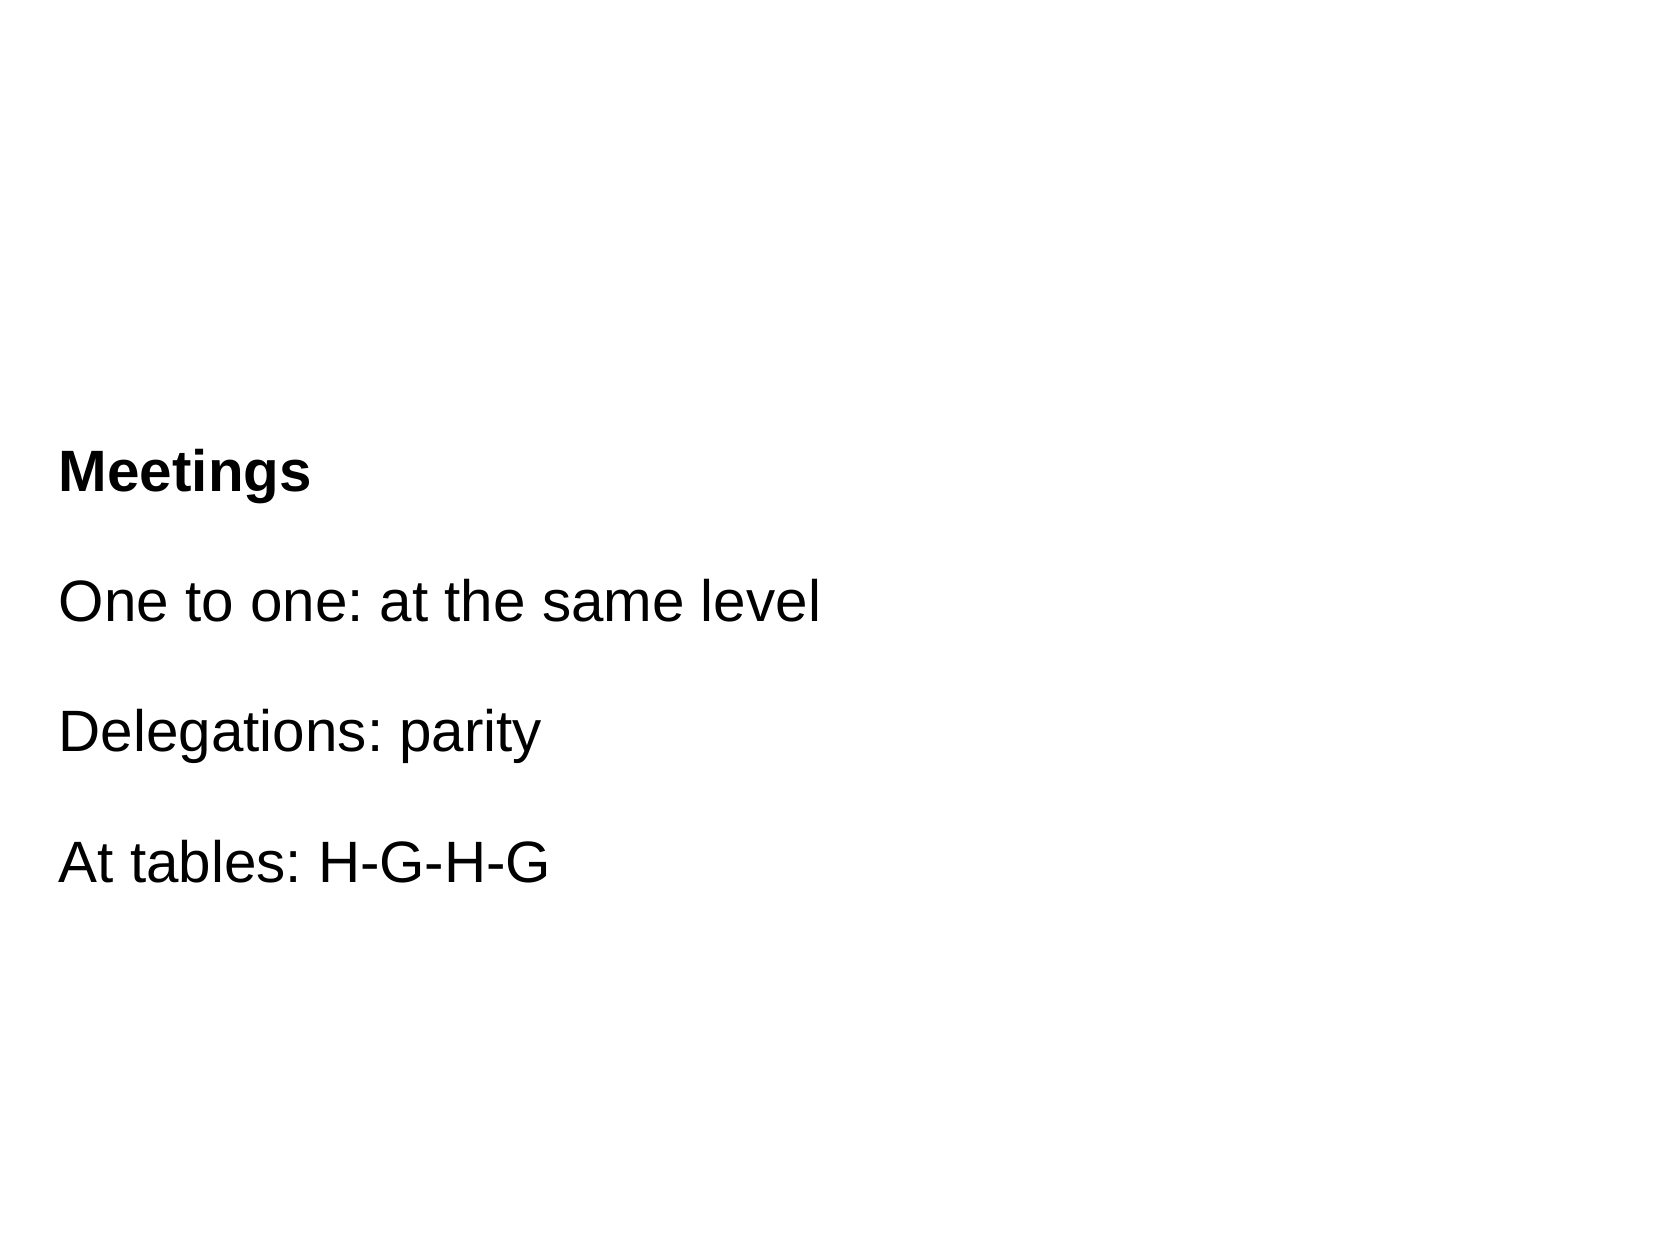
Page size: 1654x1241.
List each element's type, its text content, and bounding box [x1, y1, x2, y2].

title Meetings One to one: at the same level Delegations: parity At tables: H-G-H-G [59, 439, 1625, 895]
